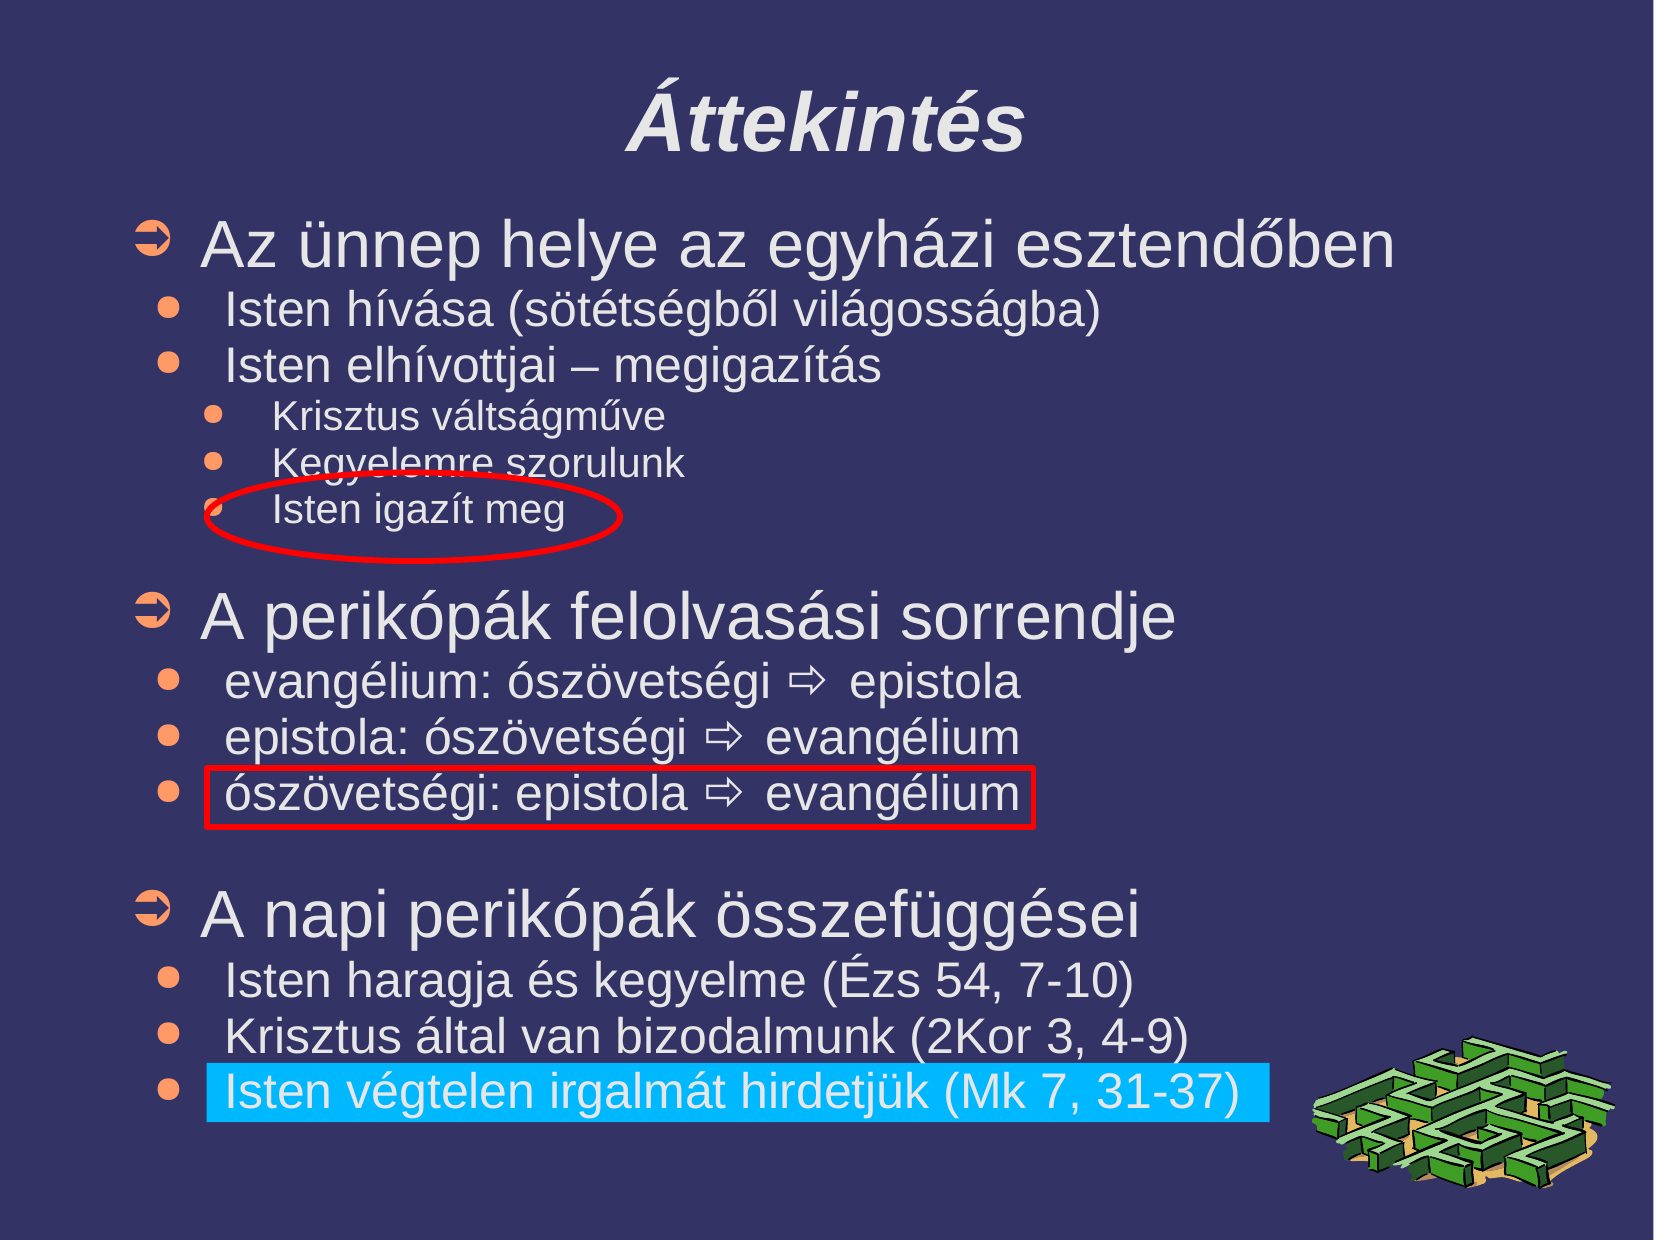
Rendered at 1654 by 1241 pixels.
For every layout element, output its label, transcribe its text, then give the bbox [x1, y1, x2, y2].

text_box [206, 472, 621, 562]
list Az ünnep helye az egyházi esztendőben Isten hívása (sötétségből világosságba) Isten elhívottjai – megigazítás Krisztus váltságműve Kegyelemre szorulunk Isten igazít meg A perikópák felolvasási sorrendje evangélium: ószövetségi  epistola epistola: ószövetségi  evangélium ószövetségi: epistola  evangélium A napi perikópák összefüggései Isten haragja és kegyelme (Ézs 54, 7-10) Krisztus által van bizodalmunk (2Kor 3, 4-9) Isten végtelen irgalmát hirdetjük (Mk 7, 31-37) [118, 206, 1509, 1121]
title Áttekintés [121, 19, 1534, 227]
text_box [206, 767, 1034, 827]
